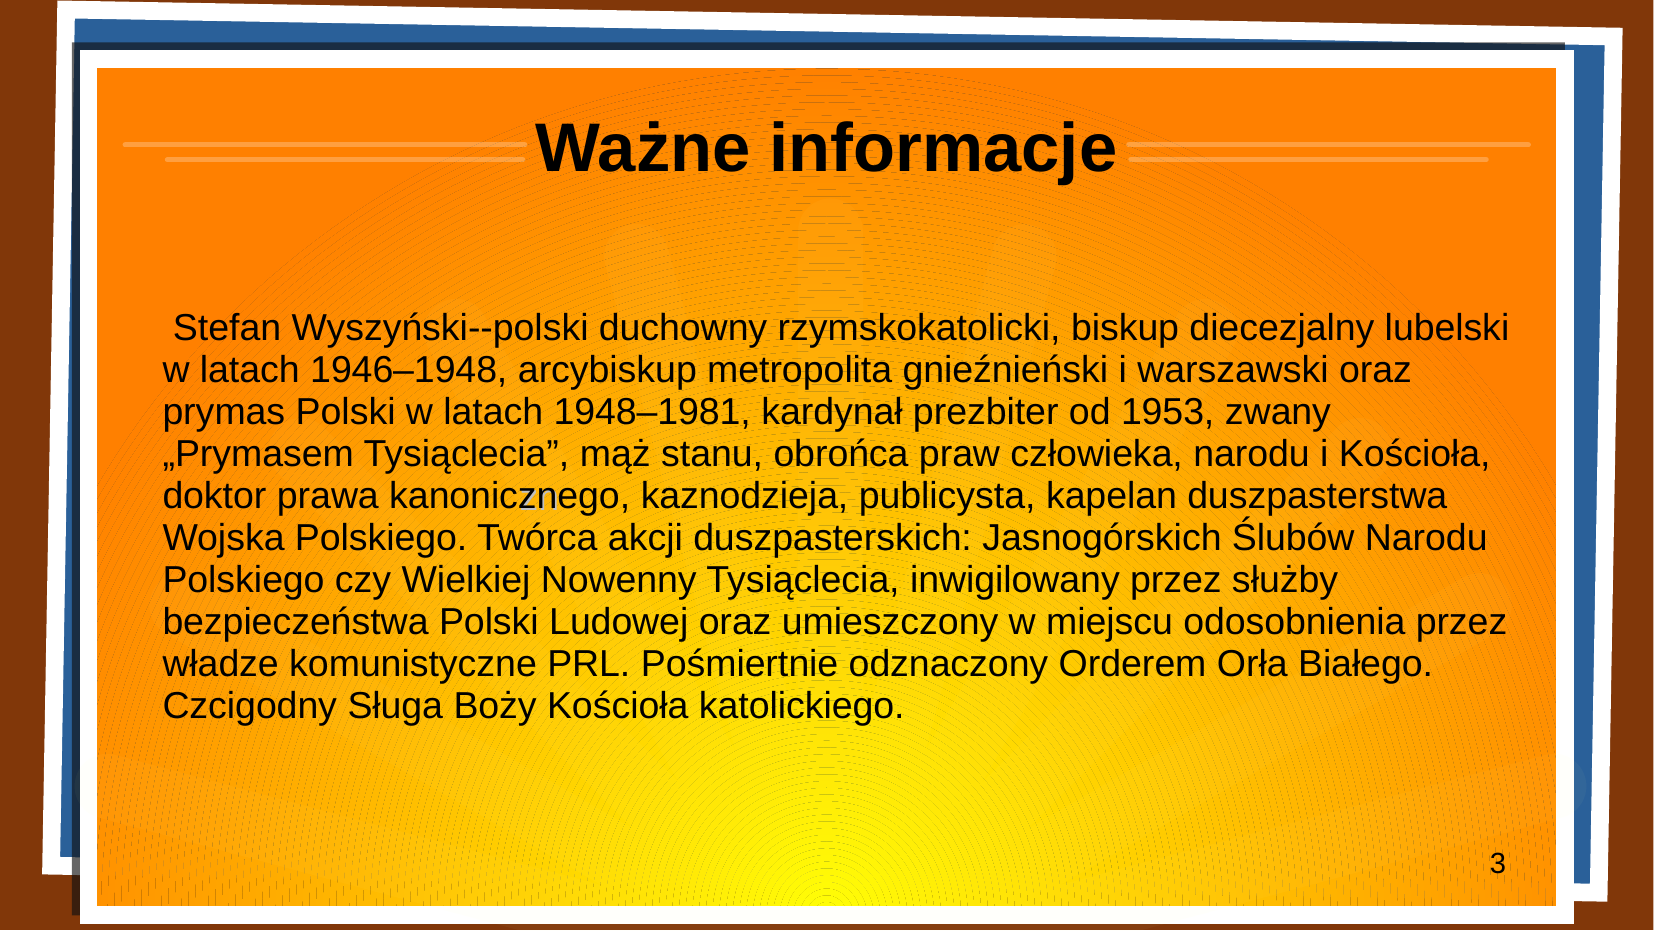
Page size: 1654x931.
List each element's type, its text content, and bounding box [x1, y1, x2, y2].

title Ważne informacje [531, 73, 1123, 222]
text_box Stefan Wyszyński--polski duchowny rzymskokatolicki, biskup diecezjalny lubelski w latach 1946–1948, arcybiskup metropolita gnieźnieński i warszawski oraz prymas Polski w latach 1948–1981, kardynał prezbiter od 1953, zwany „Prymasem Tysiąclecia”, mąż stanu, obrońca praw człowieka, narodu i Kościoła, doktor prawa kanonicznego, kaznodzieja, publicysta, kapelan duszpasterstwa Wojska Polskiego. Twórca akcji duszpasterskich: Jasnogórskich Ślubów Narodu Polskiego czy Wielkiej Nowenny Tysiąclecia, inwigilowany przez służby bezpieczeństwa Polski Ludowej oraz umieszczony w miejscu odosobnienia przez władze komunistyczne PRL. Pośmiertnie odznaczony Orderem Orła Białego. Czcigodny Sługa Boży Kościoła katolickiego. [147, 298, 1536, 650]
